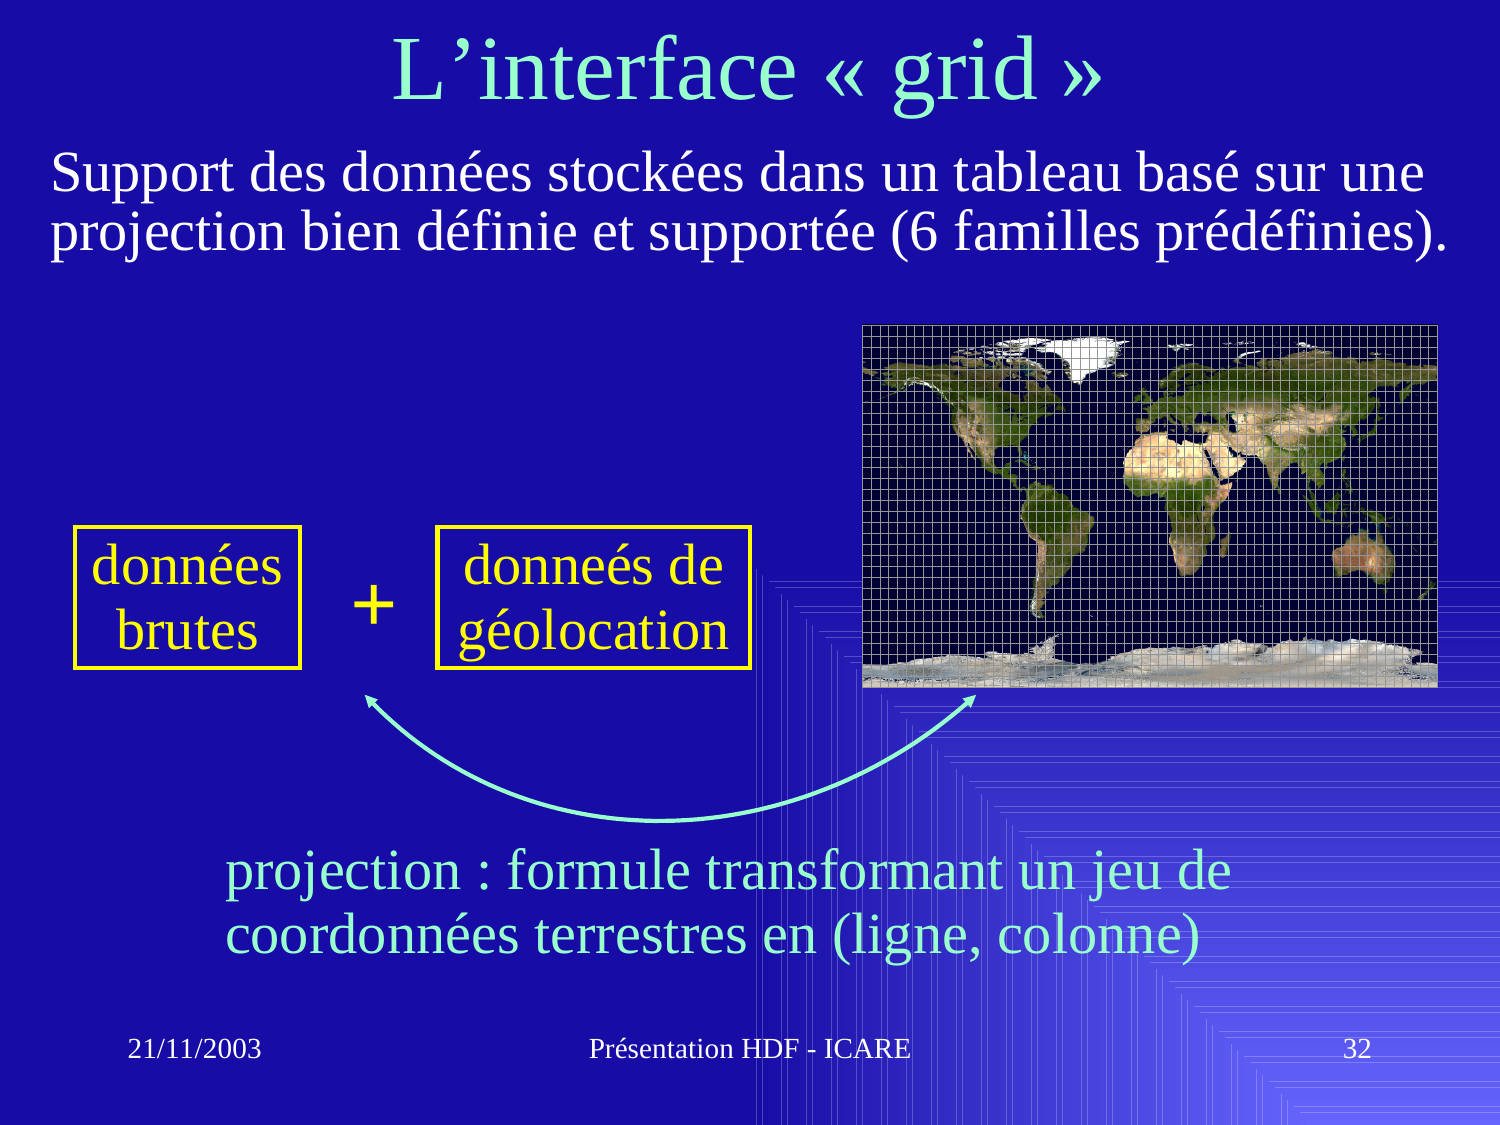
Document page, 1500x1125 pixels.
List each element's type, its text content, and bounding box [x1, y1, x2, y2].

picture [968, 578, 975, 588]
picture [1081, 589, 1089, 599]
picture [1229, 622, 1237, 632]
picture [1107, 523, 1115, 533]
picture [1142, 622, 1150, 632]
picture [915, 370, 923, 380]
picture [1185, 523, 1193, 533]
picture [863, 611, 871, 621]
picture [933, 425, 941, 434]
picture [1046, 666, 1054, 676]
picture [959, 326, 967, 336]
picture [1090, 381, 1097, 391]
picture [1203, 567, 1211, 577]
picture [1046, 381, 1054, 391]
picture [1168, 545, 1176, 555]
picture [1395, 666, 1402, 676]
picture [942, 622, 949, 632]
picture [950, 479, 958, 489]
picture [1090, 458, 1097, 467]
picture [1194, 403, 1202, 413]
picture [1194, 425, 1202, 434]
picture [1247, 381, 1254, 391]
picture [976, 447, 984, 457]
picture [942, 655, 949, 665]
picture [1072, 534, 1080, 544]
picture [1351, 414, 1359, 424]
picture [1429, 622, 1437, 632]
picture [863, 655, 871, 665]
picture [1072, 468, 1080, 478]
picture [959, 447, 967, 457]
picture [1255, 414, 1263, 424]
picture [1299, 644, 1306, 654]
picture [1185, 644, 1193, 654]
picture [1429, 326, 1437, 336]
picture [1247, 370, 1254, 380]
picture [976, 337, 984, 347]
picture [1307, 600, 1315, 610]
picture [1151, 348, 1158, 358]
picture [889, 633, 897, 643]
picture [1220, 435, 1228, 446]
picture [1229, 644, 1237, 654]
picture [933, 556, 941, 566]
picture [1212, 392, 1219, 402]
picture [881, 468, 888, 478]
picture [1360, 403, 1367, 413]
picture [1029, 578, 1036, 588]
picture [1307, 501, 1315, 511]
picture [1116, 677, 1124, 687]
picture [968, 479, 975, 489]
picture [1029, 567, 1036, 577]
picture [1011, 523, 1019, 533]
picture [1063, 666, 1071, 676]
picture [1185, 392, 1193, 402]
picture [1368, 403, 1376, 413]
picture [1281, 425, 1289, 434]
picture [1185, 534, 1193, 544]
picture [1238, 655, 1246, 665]
picture [1185, 501, 1193, 511]
picture [1238, 490, 1246, 500]
picture [933, 534, 941, 544]
picture [1020, 359, 1028, 369]
picture [924, 622, 932, 632]
picture [1142, 425, 1150, 434]
picture [1177, 435, 1184, 446]
picture [1220, 414, 1228, 424]
picture [1055, 435, 1062, 446]
picture [1185, 666, 1193, 676]
picture [1307, 677, 1315, 687]
picture [924, 512, 932, 522]
picture [1029, 370, 1036, 380]
picture [872, 633, 880, 643]
picture [1125, 589, 1132, 599]
picture [1098, 567, 1106, 577]
picture [1159, 403, 1167, 413]
picture [1090, 600, 1097, 610]
picture [1107, 392, 1115, 402]
picture [1220, 403, 1228, 413]
picture [863, 468, 871, 478]
picture [950, 348, 958, 358]
picture [1264, 523, 1272, 533]
picture [1072, 359, 1080, 369]
picture [1098, 677, 1106, 687]
picture [1325, 458, 1333, 467]
picture [1003, 578, 1010, 588]
picture [1151, 479, 1158, 489]
picture [1107, 326, 1115, 336]
picture [1421, 403, 1428, 413]
picture [1403, 600, 1411, 610]
picture [1403, 468, 1411, 478]
picture [1255, 370, 1263, 380]
picture [872, 414, 880, 424]
picture [1142, 501, 1150, 511]
picture [1003, 512, 1010, 522]
picture [1133, 337, 1141, 347]
picture [1386, 534, 1394, 544]
picture [1325, 578, 1333, 588]
picture [1177, 512, 1184, 522]
picture [985, 348, 993, 358]
picture [1003, 534, 1010, 544]
picture [1037, 666, 1045, 676]
picture [1281, 600, 1289, 610]
picture [924, 545, 932, 555]
picture [1168, 600, 1176, 610]
picture [1395, 479, 1402, 489]
picture [881, 359, 888, 369]
picture [950, 403, 958, 413]
picture [1142, 414, 1150, 424]
picture [1281, 578, 1289, 588]
picture [1037, 644, 1045, 654]
picture [1168, 326, 1176, 336]
picture [1281, 666, 1289, 676]
picture [1011, 447, 1019, 457]
picture [863, 348, 871, 358]
picture [1003, 348, 1010, 358]
picture [1020, 370, 1028, 380]
picture [1386, 326, 1394, 336]
picture [959, 666, 967, 676]
picture [1159, 359, 1167, 369]
picture [1203, 359, 1211, 369]
picture [1090, 337, 1097, 347]
picture [1046, 447, 1054, 457]
picture [924, 534, 932, 544]
picture [1264, 512, 1272, 522]
picture [1316, 622, 1324, 632]
picture [1316, 666, 1324, 676]
picture [1029, 490, 1036, 500]
picture [1142, 556, 1150, 566]
picture [1159, 545, 1167, 555]
picture [1194, 600, 1202, 610]
picture [1055, 337, 1062, 347]
picture [915, 435, 923, 446]
picture [915, 501, 923, 511]
picture [1334, 348, 1341, 358]
picture [1386, 655, 1394, 665]
picture [907, 677, 914, 687]
picture [1125, 545, 1132, 555]
picture [1151, 567, 1158, 577]
picture [1011, 414, 1019, 424]
picture [959, 458, 967, 467]
picture [1412, 677, 1420, 687]
picture [1063, 677, 1071, 687]
picture [1203, 644, 1211, 654]
picture [1395, 370, 1402, 380]
picture [1273, 348, 1280, 358]
picture [872, 589, 880, 599]
picture [1125, 611, 1132, 621]
picture [1421, 479, 1428, 489]
picture [1142, 468, 1150, 478]
picture [1020, 447, 1028, 457]
picture [1342, 425, 1350, 434]
picture [1159, 655, 1167, 665]
picture [1063, 447, 1071, 457]
picture [1299, 523, 1306, 533]
picture [976, 326, 984, 336]
picture [1386, 348, 1394, 358]
picture [1307, 403, 1315, 413]
picture [1220, 600, 1228, 610]
picture [1081, 611, 1089, 621]
picture [1037, 490, 1045, 500]
picture [1125, 479, 1132, 489]
picture [1159, 666, 1167, 676]
picture [1142, 348, 1150, 358]
picture [1325, 403, 1333, 413]
picture [1368, 644, 1376, 654]
picture [881, 523, 888, 533]
picture [1151, 468, 1158, 478]
picture [1220, 622, 1228, 632]
picture [1229, 556, 1237, 566]
picture [1037, 348, 1045, 358]
picture [1255, 403, 1263, 413]
picture [1098, 392, 1106, 402]
picture [881, 501, 888, 511]
picture [1185, 326, 1193, 336]
picture [1185, 458, 1193, 467]
picture [1386, 622, 1394, 632]
picture [1133, 545, 1141, 555]
picture [1029, 677, 1036, 687]
picture [898, 655, 906, 665]
picture [1264, 414, 1272, 424]
picture [1029, 655, 1036, 665]
picture [1081, 468, 1089, 478]
picture [1046, 545, 1054, 555]
picture [942, 370, 949, 380]
picture [1273, 556, 1280, 566]
picture [1377, 458, 1385, 467]
picture [1003, 523, 1010, 533]
picture [1403, 545, 1411, 555]
picture [881, 458, 888, 467]
picture [1029, 501, 1036, 511]
picture [1081, 556, 1089, 566]
picture [1159, 414, 1167, 424]
picture [1090, 348, 1097, 358]
picture [1247, 403, 1254, 413]
picture [1264, 425, 1272, 434]
picture [994, 370, 1002, 380]
picture [950, 523, 958, 533]
picture [1081, 622, 1089, 632]
picture [915, 479, 923, 489]
picture [985, 545, 993, 555]
picture [1037, 589, 1045, 599]
picture [1212, 414, 1219, 424]
picture [1238, 666, 1246, 676]
picture [1238, 501, 1246, 511]
picture [1177, 534, 1184, 544]
picture [1386, 512, 1394, 522]
picture [1290, 403, 1298, 413]
picture [1046, 655, 1054, 665]
picture [1220, 501, 1228, 511]
picture [924, 523, 932, 533]
picture [889, 534, 897, 544]
picture [1290, 359, 1298, 369]
picture [889, 435, 897, 446]
picture [1386, 644, 1394, 654]
picture [942, 435, 949, 446]
picture [950, 490, 958, 500]
picture [863, 534, 871, 544]
picture [1351, 479, 1359, 489]
picture [1421, 655, 1428, 665]
picture [1037, 578, 1045, 588]
picture [1194, 545, 1202, 555]
picture [950, 414, 958, 424]
picture [1020, 468, 1028, 478]
picture [1037, 414, 1045, 424]
picture [1255, 578, 1263, 588]
picture [1325, 600, 1333, 610]
picture [1264, 578, 1272, 588]
picture [1299, 600, 1306, 610]
picture [924, 359, 932, 369]
picture [1299, 589, 1306, 599]
picture [1142, 666, 1150, 676]
picture [1377, 534, 1385, 544]
picture [1351, 589, 1359, 599]
picture [1316, 611, 1324, 621]
picture [1020, 589, 1028, 599]
picture [1063, 392, 1071, 402]
picture [1125, 326, 1132, 336]
picture [968, 403, 975, 413]
picture [1133, 359, 1141, 369]
picture [985, 490, 993, 500]
picture [1395, 359, 1402, 369]
picture [1368, 556, 1376, 566]
picture [1377, 633, 1385, 643]
picture [1107, 655, 1115, 665]
picture [872, 458, 880, 467]
picture [1281, 589, 1289, 599]
picture [1290, 326, 1298, 336]
picture [1063, 589, 1071, 599]
picture [1185, 447, 1193, 457]
picture [1238, 403, 1246, 413]
picture [1055, 370, 1062, 380]
picture [1159, 447, 1167, 457]
picture [1212, 403, 1219, 413]
picture [1342, 381, 1350, 391]
picture [1395, 337, 1402, 347]
picture [1098, 447, 1106, 457]
picture [1290, 392, 1298, 402]
picture [872, 600, 880, 610]
picture [1203, 392, 1211, 402]
picture [1325, 479, 1333, 489]
picture [889, 644, 897, 654]
picture [1395, 655, 1402, 665]
picture [994, 425, 1002, 434]
picture [881, 655, 888, 665]
picture [898, 381, 906, 391]
picture [1247, 337, 1254, 347]
picture [1159, 611, 1167, 621]
picture [1273, 666, 1280, 676]
picture [1299, 370, 1306, 380]
picture [1011, 589, 1019, 599]
picture [1133, 414, 1141, 424]
picture [881, 348, 888, 358]
picture [924, 677, 932, 687]
picture [1429, 611, 1437, 621]
picture [1307, 556, 1315, 566]
picture [1063, 435, 1071, 446]
picture [1125, 359, 1132, 369]
picture [1351, 359, 1359, 369]
picture [1429, 501, 1437, 511]
picture [1212, 447, 1219, 457]
picture [1037, 425, 1045, 434]
picture [1212, 523, 1219, 533]
picture [1255, 359, 1263, 369]
picture [950, 512, 958, 522]
picture [1046, 425, 1054, 434]
picture [1281, 534, 1289, 544]
picture [889, 490, 897, 500]
picture [1247, 622, 1254, 632]
picture [1264, 545, 1272, 555]
picture [1072, 611, 1080, 621]
picture [1063, 556, 1071, 566]
picture [933, 567, 941, 577]
picture [1247, 666, 1254, 676]
picture [907, 578, 914, 588]
picture [1203, 403, 1211, 413]
picture [1185, 403, 1193, 413]
picture [1125, 337, 1132, 347]
picture [907, 403, 914, 413]
picture [1273, 644, 1280, 654]
picture [1098, 348, 1106, 358]
picture [863, 622, 871, 632]
picture [1029, 403, 1036, 413]
picture [907, 370, 914, 380]
picture [1055, 578, 1062, 588]
picture [1081, 567, 1089, 577]
picture [1220, 512, 1228, 522]
picture [1177, 458, 1184, 467]
picture [933, 337, 941, 347]
picture [1386, 435, 1394, 446]
picture [1255, 326, 1263, 336]
picture [1307, 414, 1315, 424]
picture [1377, 447, 1385, 457]
picture [1081, 633, 1089, 643]
picture [1116, 381, 1124, 391]
picture [1255, 567, 1263, 577]
picture [1107, 611, 1115, 621]
picture [1299, 611, 1306, 621]
picture [1360, 359, 1367, 369]
picture [1412, 359, 1420, 369]
picture [1307, 425, 1315, 434]
picture [1098, 370, 1106, 380]
picture [924, 381, 932, 391]
picture [1429, 633, 1437, 643]
picture [1151, 611, 1158, 621]
picture [1238, 468, 1246, 478]
picture [1316, 403, 1324, 413]
picture [1055, 556, 1062, 566]
picture [985, 600, 993, 610]
picture [1029, 414, 1036, 424]
picture [950, 326, 958, 336]
picture [985, 403, 993, 413]
picture [1029, 512, 1036, 522]
picture [881, 490, 888, 500]
picture [1403, 370, 1411, 380]
picture [994, 655, 1002, 665]
picture [1403, 512, 1411, 522]
picture [1029, 479, 1036, 489]
picture [1185, 435, 1193, 446]
picture [1072, 326, 1080, 336]
picture [1203, 414, 1211, 424]
picture [1429, 479, 1437, 489]
picture [1072, 523, 1080, 533]
picture [994, 666, 1002, 676]
picture [1229, 567, 1237, 577]
picture [1046, 468, 1054, 478]
picture [1072, 655, 1080, 665]
picture [1185, 359, 1193, 369]
picture [1159, 479, 1167, 489]
picture [1107, 534, 1115, 544]
picture [1037, 512, 1045, 522]
picture [1299, 425, 1306, 434]
picture [1220, 523, 1228, 533]
picture [1395, 578, 1402, 588]
picture [1238, 392, 1246, 402]
picture [1072, 337, 1080, 347]
picture [1177, 556, 1184, 566]
picture [1273, 414, 1280, 424]
picture [950, 435, 958, 446]
picture [1316, 468, 1324, 478]
picture [1403, 567, 1411, 577]
picture [898, 512, 906, 522]
picture [1116, 512, 1124, 522]
picture [1351, 556, 1359, 566]
picture [1368, 633, 1376, 643]
picture [1377, 512, 1385, 522]
picture [1072, 414, 1080, 424]
picture [1046, 567, 1054, 577]
picture [1368, 589, 1376, 599]
picture [1264, 534, 1272, 544]
picture [1351, 381, 1359, 391]
picture [1151, 666, 1158, 676]
picture [1421, 611, 1428, 621]
picture [1020, 458, 1028, 467]
picture [1238, 622, 1246, 632]
text_box données brutes [75, 526, 301, 668]
picture [907, 611, 914, 621]
picture [1055, 677, 1062, 687]
picture [889, 523, 897, 533]
picture [968, 414, 975, 424]
picture [1342, 414, 1350, 424]
picture [1273, 381, 1280, 391]
picture [1081, 392, 1089, 402]
picture [1133, 425, 1141, 434]
picture [1316, 633, 1324, 643]
picture [1151, 545, 1158, 555]
picture [1351, 567, 1359, 577]
picture [1316, 644, 1324, 654]
picture [1273, 468, 1280, 478]
picture [1159, 501, 1167, 511]
picture [976, 403, 984, 413]
picture [1264, 567, 1272, 577]
picture [994, 512, 1002, 522]
picture [1273, 534, 1280, 544]
picture [968, 534, 975, 544]
picture [1299, 337, 1306, 347]
picture [1212, 490, 1219, 500]
picture [1055, 545, 1062, 555]
picture [968, 633, 975, 643]
picture [1212, 479, 1219, 489]
picture [1011, 512, 1019, 522]
picture [1151, 501, 1158, 511]
picture [1316, 458, 1324, 467]
picture [950, 545, 958, 555]
picture [968, 501, 975, 511]
picture [1316, 414, 1324, 424]
picture [942, 534, 949, 544]
picture [1194, 435, 1202, 446]
picture [1194, 512, 1202, 522]
picture [1203, 348, 1211, 358]
picture [1072, 567, 1080, 577]
picture [1055, 622, 1062, 632]
picture [1142, 633, 1150, 643]
picture [1142, 523, 1150, 533]
picture [1133, 468, 1141, 478]
picture [924, 633, 932, 643]
picture [1368, 534, 1376, 544]
text_box donneés de géolocation [437, 526, 751, 668]
picture [1203, 479, 1211, 489]
picture [933, 435, 941, 446]
picture [1255, 447, 1263, 457]
picture [1273, 359, 1280, 369]
picture [907, 425, 914, 434]
picture [1325, 425, 1333, 434]
picture [1081, 447, 1089, 457]
picture [933, 633, 941, 643]
picture [898, 392, 906, 402]
picture [1229, 501, 1237, 511]
picture [942, 414, 949, 424]
picture [1090, 545, 1097, 555]
picture [1072, 425, 1080, 434]
picture [1159, 600, 1167, 610]
picture [1168, 534, 1176, 544]
picture [1247, 326, 1254, 336]
picture [872, 403, 880, 413]
picture [1116, 611, 1124, 621]
picture [1403, 633, 1411, 643]
picture [1081, 348, 1089, 358]
picture [898, 370, 906, 380]
picture [1168, 359, 1176, 369]
picture [1159, 458, 1167, 467]
picture [985, 370, 993, 380]
picture [1334, 589, 1341, 599]
picture [1151, 425, 1158, 434]
picture [889, 425, 897, 434]
picture [889, 677, 897, 687]
picture [1037, 622, 1045, 632]
picture [1273, 545, 1280, 555]
picture [1247, 534, 1254, 544]
picture [1185, 490, 1193, 500]
picture [1159, 556, 1167, 566]
picture [915, 447, 923, 457]
picture [959, 359, 967, 369]
picture [1046, 392, 1054, 402]
picture [1360, 655, 1367, 665]
picture [942, 512, 949, 522]
picture [976, 666, 984, 676]
picture [950, 447, 958, 457]
picture [1029, 348, 1036, 358]
picture [1037, 370, 1045, 380]
picture [889, 589, 897, 599]
picture [1029, 359, 1036, 369]
picture [1360, 589, 1367, 599]
picture [907, 567, 914, 577]
picture [1185, 479, 1193, 489]
picture [889, 414, 897, 424]
picture [1412, 600, 1420, 610]
picture [1386, 490, 1394, 500]
picture [1281, 556, 1289, 566]
picture [1029, 447, 1036, 457]
picture [985, 479, 993, 489]
picture [872, 359, 880, 369]
picture [1247, 468, 1254, 478]
picture [1185, 381, 1193, 391]
picture [959, 435, 967, 446]
picture [1220, 589, 1228, 599]
picture [907, 359, 914, 369]
picture [1281, 337, 1289, 347]
picture [1003, 359, 1010, 369]
picture [1055, 348, 1062, 358]
picture [881, 677, 888, 687]
picture [1238, 479, 1246, 489]
picture [1185, 556, 1193, 566]
picture [1159, 337, 1167, 347]
picture [1264, 589, 1272, 599]
picture [907, 589, 914, 599]
picture [1325, 337, 1333, 347]
picture [907, 337, 914, 347]
picture [1020, 435, 1028, 446]
picture [968, 666, 975, 676]
picture [889, 337, 897, 347]
picture [959, 644, 967, 654]
picture [863, 578, 871, 588]
picture [1177, 523, 1184, 533]
picture [1334, 666, 1341, 676]
picture [1325, 512, 1333, 522]
picture [1116, 414, 1124, 424]
picture [1072, 490, 1080, 500]
picture [1247, 633, 1254, 643]
picture [1194, 490, 1202, 500]
picture [1429, 337, 1437, 347]
picture [1125, 633, 1132, 643]
picture [968, 523, 975, 533]
picture [1125, 567, 1132, 577]
picture [1334, 370, 1341, 380]
picture [976, 425, 984, 434]
picture [1386, 556, 1394, 566]
picture [863, 326, 871, 336]
picture [881, 622, 888, 632]
picture [1046, 534, 1054, 544]
picture [1299, 633, 1306, 643]
picture [950, 381, 958, 391]
picture [1395, 435, 1402, 446]
picture [1377, 348, 1385, 358]
picture [1238, 611, 1246, 621]
picture [1290, 567, 1298, 577]
picture [942, 666, 949, 676]
picture [1011, 490, 1019, 500]
picture [994, 578, 1002, 588]
picture [1020, 392, 1028, 402]
picture [1238, 534, 1246, 544]
picture [1081, 381, 1089, 391]
picture [985, 622, 993, 632]
picture [942, 479, 949, 489]
picture [959, 677, 967, 687]
picture [1194, 666, 1202, 676]
picture [907, 468, 914, 478]
picture [1116, 556, 1124, 566]
picture [1386, 501, 1394, 511]
picture [1316, 589, 1324, 599]
picture [1194, 348, 1202, 358]
picture [1281, 359, 1289, 369]
picture [1273, 392, 1280, 402]
picture [1046, 556, 1054, 566]
picture [1212, 425, 1219, 434]
picture [1229, 600, 1237, 610]
picture [1403, 523, 1411, 533]
picture [1255, 337, 1263, 347]
picture [1412, 666, 1420, 676]
picture [1368, 567, 1376, 577]
picture [1377, 468, 1385, 478]
picture [1290, 512, 1298, 522]
picture [1342, 337, 1350, 347]
picture [1334, 468, 1341, 478]
picture [1229, 578, 1237, 588]
picture [1037, 479, 1045, 489]
picture [950, 677, 958, 687]
picture [898, 403, 906, 413]
picture [1203, 490, 1211, 500]
picture [1194, 381, 1202, 391]
picture [1229, 458, 1237, 467]
picture [1011, 666, 1019, 676]
picture [1177, 348, 1184, 358]
picture [1342, 567, 1350, 577]
picture [1281, 479, 1289, 489]
picture [1229, 589, 1237, 599]
picture [907, 523, 914, 533]
picture [1046, 644, 1054, 654]
picture [994, 644, 1002, 654]
picture [968, 359, 975, 369]
picture [968, 644, 975, 654]
picture [1212, 370, 1219, 380]
picture [1360, 633, 1367, 643]
picture [1020, 644, 1028, 654]
picture [1125, 425, 1132, 434]
picture [1020, 326, 1028, 336]
picture [1351, 458, 1359, 467]
picture [959, 490, 967, 500]
picture [1264, 556, 1272, 566]
picture [1116, 655, 1124, 665]
picture [1020, 622, 1028, 632]
picture [1316, 677, 1324, 687]
picture [1203, 435, 1211, 446]
picture [1377, 392, 1385, 402]
picture [889, 556, 897, 566]
picture [1203, 600, 1211, 610]
picture [1395, 556, 1402, 566]
picture [942, 381, 949, 391]
picture [1133, 490, 1141, 500]
picture [1020, 600, 1028, 610]
picture [1412, 348, 1420, 358]
picture [976, 600, 984, 610]
picture [1377, 611, 1385, 621]
picture [994, 359, 1002, 369]
picture [950, 370, 958, 380]
picture [933, 545, 941, 555]
picture [1386, 611, 1394, 621]
picture [1029, 534, 1036, 544]
picture [1395, 425, 1402, 434]
picture [976, 633, 984, 643]
picture [933, 468, 941, 478]
picture [959, 392, 967, 402]
picture [1386, 359, 1394, 369]
picture [1194, 392, 1202, 402]
picture [1220, 425, 1228, 434]
picture [1403, 501, 1411, 511]
picture [1377, 337, 1385, 347]
picture [1177, 644, 1184, 654]
picture [1247, 523, 1254, 533]
picture [1168, 458, 1176, 467]
picture [1273, 479, 1280, 489]
picture [924, 414, 932, 424]
picture [968, 655, 975, 665]
picture [1107, 589, 1115, 599]
picture [1264, 359, 1272, 369]
picture [1177, 622, 1184, 632]
picture [1020, 381, 1028, 391]
picture [1159, 567, 1167, 577]
picture [889, 468, 897, 478]
picture [1299, 666, 1306, 676]
picture [968, 447, 975, 457]
picture [1090, 611, 1097, 621]
picture [1281, 468, 1289, 478]
picture [1351, 534, 1359, 544]
picture [1003, 600, 1010, 610]
picture [1142, 326, 1150, 336]
picture [898, 523, 906, 533]
picture [1063, 523, 1071, 533]
text_box projection : formule transformant un jeu de coordonnées terrestres en (ligne, colonne) [225, 837, 1276, 967]
picture [1299, 490, 1306, 500]
picture [1090, 578, 1097, 588]
picture [1412, 622, 1420, 632]
picture [1273, 600, 1280, 610]
picture [1325, 677, 1333, 687]
picture [1247, 567, 1254, 577]
picture [1081, 458, 1089, 467]
picture [863, 633, 871, 643]
picture [1264, 666, 1272, 676]
picture [1063, 370, 1071, 380]
picture [950, 458, 958, 467]
picture [889, 381, 897, 391]
picture [1194, 414, 1202, 424]
picture [1395, 633, 1402, 643]
picture [1011, 370, 1019, 380]
picture [1098, 545, 1106, 555]
picture [924, 425, 932, 434]
picture [1107, 490, 1115, 500]
picture [863, 414, 871, 424]
picture [1368, 381, 1376, 391]
picture [1429, 677, 1437, 687]
picture [1403, 490, 1411, 500]
picture [1072, 501, 1080, 511]
picture [1177, 501, 1184, 511]
picture [1307, 447, 1315, 457]
picture [959, 370, 967, 380]
picture [968, 545, 975, 555]
picture [1220, 666, 1228, 676]
picture [1072, 600, 1080, 610]
picture [1107, 359, 1115, 369]
picture [1220, 337, 1228, 347]
picture [907, 534, 914, 544]
picture [1055, 414, 1062, 424]
picture [1055, 600, 1062, 610]
picture [1011, 337, 1019, 347]
picture [985, 655, 993, 665]
picture [985, 644, 993, 654]
picture [1090, 589, 1097, 599]
picture [1273, 435, 1280, 446]
picture [1090, 479, 1097, 489]
picture [1247, 545, 1254, 555]
picture [1029, 600, 1036, 610]
picture [924, 447, 932, 457]
picture [1055, 326, 1062, 336]
picture [1377, 677, 1385, 687]
picture [1229, 666, 1237, 676]
picture [1307, 458, 1315, 467]
picture [1429, 370, 1437, 380]
picture [1029, 468, 1036, 478]
picture [1046, 359, 1054, 369]
picture [1168, 567, 1176, 577]
picture [959, 512, 967, 522]
picture [863, 666, 871, 676]
picture [1090, 425, 1097, 434]
picture [1072, 578, 1080, 588]
picture [1421, 392, 1428, 402]
picture [915, 534, 923, 544]
picture [1403, 655, 1411, 665]
picture [1342, 655, 1350, 665]
picture [1386, 458, 1394, 467]
picture [1220, 381, 1228, 391]
picture [1395, 677, 1402, 687]
picture [889, 611, 897, 621]
picture [976, 545, 984, 555]
picture [1203, 534, 1211, 544]
picture [1273, 458, 1280, 467]
picture [1098, 326, 1106, 336]
picture [1412, 479, 1420, 489]
picture [1159, 512, 1167, 522]
picture [1020, 545, 1028, 555]
picture [1168, 622, 1176, 632]
picture [1299, 501, 1306, 511]
picture [1168, 644, 1176, 654]
picture [1081, 414, 1089, 424]
picture [1264, 403, 1272, 413]
picture [1037, 403, 1045, 413]
picture [1212, 611, 1219, 621]
picture [1334, 633, 1341, 643]
picture [1377, 589, 1385, 599]
picture [863, 545, 871, 555]
picture [1229, 337, 1237, 347]
picture [1072, 589, 1080, 599]
picture [1377, 600, 1385, 610]
picture [1342, 501, 1350, 511]
picture [1098, 523, 1106, 533]
picture [1063, 414, 1071, 424]
picture [959, 403, 967, 413]
picture [1055, 392, 1062, 402]
picture [1351, 611, 1359, 621]
picture [994, 622, 1002, 632]
picture [915, 425, 923, 434]
picture [1316, 392, 1324, 402]
picture [1037, 567, 1045, 577]
picture [1003, 633, 1010, 643]
picture [1238, 545, 1246, 555]
picture [1403, 403, 1411, 413]
picture [1125, 381, 1132, 391]
picture [1412, 545, 1420, 555]
picture [915, 600, 923, 610]
picture [1081, 677, 1089, 687]
picture [1299, 534, 1306, 544]
picture [1342, 370, 1350, 380]
picture [1003, 392, 1010, 402]
picture [1290, 370, 1298, 380]
picture [1238, 677, 1246, 687]
picture [1125, 501, 1132, 511]
picture [976, 622, 984, 632]
picture [1116, 644, 1124, 654]
picture [872, 392, 880, 402]
picture [1212, 622, 1219, 632]
picture [1368, 578, 1376, 588]
picture [1264, 381, 1272, 391]
picture [1238, 512, 1246, 522]
picture [985, 425, 993, 434]
picture [1168, 337, 1176, 347]
picture [1072, 666, 1080, 676]
picture [1098, 512, 1106, 522]
picture [1290, 677, 1298, 687]
picture [898, 589, 906, 599]
picture [950, 501, 958, 511]
picture [968, 600, 975, 610]
picture [1264, 392, 1272, 402]
picture [1281, 490, 1289, 500]
picture [942, 490, 949, 500]
picture [907, 600, 914, 610]
picture [959, 501, 967, 511]
picture [1247, 425, 1254, 434]
picture [1229, 348, 1237, 358]
picture [1421, 468, 1428, 478]
picture [1020, 403, 1028, 413]
picture [1421, 458, 1428, 467]
picture [1377, 381, 1385, 391]
picture [1081, 370, 1089, 380]
picture [1194, 458, 1202, 467]
picture [1011, 392, 1019, 402]
picture [1046, 414, 1054, 424]
picture [1177, 392, 1184, 402]
picture [1037, 435, 1045, 446]
picture [1403, 359, 1411, 369]
picture [976, 567, 984, 577]
picture [1020, 556, 1028, 566]
picture [1220, 534, 1228, 544]
picture [1029, 644, 1036, 654]
picture [1133, 381, 1141, 391]
picture [1168, 578, 1176, 588]
picture [1299, 447, 1306, 457]
picture [1299, 326, 1306, 336]
picture [872, 447, 880, 457]
picture [1003, 611, 1010, 621]
picture [1238, 381, 1246, 391]
picture [898, 611, 906, 621]
picture [1029, 622, 1036, 632]
picture [1429, 435, 1437, 446]
picture [1185, 337, 1193, 347]
picture [1029, 425, 1036, 434]
picture [1072, 370, 1080, 380]
picture [881, 403, 888, 413]
picture [1325, 490, 1333, 500]
picture [1395, 326, 1402, 336]
picture [881, 534, 888, 544]
picture [1334, 458, 1341, 467]
picture [1177, 403, 1184, 413]
picture [1377, 578, 1385, 588]
picture [1316, 512, 1324, 522]
picture [1429, 392, 1437, 402]
picture [1386, 479, 1394, 489]
picture [881, 600, 888, 610]
picture [1255, 556, 1263, 566]
picture [985, 414, 993, 424]
picture [1168, 666, 1176, 676]
picture [1368, 523, 1376, 533]
picture [1107, 501, 1115, 511]
picture [1360, 392, 1367, 402]
picture [1194, 447, 1202, 457]
picture [994, 468, 1002, 478]
picture [1429, 600, 1437, 610]
picture [1142, 435, 1150, 446]
picture [985, 501, 993, 511]
picture [1395, 501, 1402, 511]
picture [1273, 425, 1280, 434]
picture [889, 403, 897, 413]
picture [1011, 633, 1019, 643]
picture [959, 479, 967, 489]
picture [1116, 633, 1124, 643]
picture [968, 435, 975, 446]
picture [889, 479, 897, 489]
picture [985, 556, 993, 566]
picture [1090, 447, 1097, 457]
picture [1125, 512, 1132, 522]
picture [985, 392, 993, 402]
picture [1133, 348, 1141, 358]
picture [1029, 458, 1036, 467]
picture [1360, 425, 1367, 434]
picture [976, 414, 984, 424]
picture [1229, 435, 1237, 446]
picture [1342, 633, 1350, 643]
picture [863, 337, 871, 347]
picture [863, 677, 871, 687]
picture [1377, 490, 1385, 500]
picture [881, 337, 888, 347]
picture [1360, 545, 1367, 555]
picture [942, 425, 949, 434]
picture [1133, 567, 1141, 577]
picture [1011, 611, 1019, 621]
picture [1342, 578, 1350, 588]
picture [1360, 381, 1367, 391]
picture [1247, 435, 1254, 446]
picture [915, 403, 923, 413]
picture [1194, 633, 1202, 643]
picture [1403, 425, 1411, 434]
picture [1011, 435, 1019, 446]
picture [1395, 403, 1402, 413]
picture [1264, 447, 1272, 457]
picture [1151, 556, 1158, 566]
picture [985, 578, 993, 588]
picture [1412, 578, 1420, 588]
picture [1247, 392, 1254, 402]
picture [1046, 677, 1054, 687]
picture [889, 545, 897, 555]
picture [1412, 392, 1420, 402]
picture [1107, 337, 1115, 347]
picture [1255, 501, 1263, 511]
picture [1203, 425, 1211, 434]
picture [950, 600, 958, 610]
picture [1142, 381, 1150, 391]
picture [1386, 677, 1394, 687]
picture [1107, 545, 1115, 555]
picture [881, 611, 888, 621]
picture [1273, 611, 1280, 621]
picture [942, 337, 949, 347]
picture [1063, 479, 1071, 489]
picture [994, 677, 1002, 687]
picture [1247, 479, 1254, 489]
picture [1090, 490, 1097, 500]
picture [1029, 523, 1036, 533]
picture [1159, 468, 1167, 478]
picture [924, 468, 932, 478]
picture [1342, 611, 1350, 621]
picture [1247, 501, 1254, 511]
picture [1229, 414, 1237, 424]
picture [1412, 458, 1420, 467]
picture [1290, 447, 1298, 457]
picture [1334, 490, 1341, 500]
picture [1238, 337, 1246, 347]
picture [1055, 655, 1062, 665]
picture [1151, 326, 1158, 336]
picture [1264, 479, 1272, 489]
picture [994, 600, 1002, 610]
picture [1403, 556, 1411, 566]
picture [1011, 578, 1019, 588]
picture [863, 556, 871, 566]
picture [1116, 392, 1124, 402]
picture [1133, 666, 1141, 676]
picture [1151, 600, 1158, 610]
picture [1316, 545, 1324, 555]
picture [950, 359, 958, 369]
picture [1011, 348, 1019, 358]
picture [1247, 589, 1254, 599]
picture [942, 359, 949, 369]
picture [1342, 677, 1350, 687]
picture [1020, 567, 1028, 577]
picture [872, 479, 880, 489]
picture [915, 578, 923, 588]
picture [881, 381, 888, 391]
picture [872, 556, 880, 566]
picture [1125, 435, 1132, 446]
picture [1395, 458, 1402, 467]
picture [1334, 326, 1341, 336]
picture [1046, 435, 1054, 446]
picture [1325, 447, 1333, 457]
picture [994, 348, 1002, 358]
picture [1342, 644, 1350, 654]
picture [1090, 326, 1097, 336]
picture [1063, 512, 1071, 522]
picture [1203, 337, 1211, 347]
picture [872, 644, 880, 654]
picture [1238, 326, 1246, 336]
picture [1421, 633, 1428, 643]
picture [1255, 523, 1263, 533]
picture [959, 611, 967, 621]
picture [1299, 567, 1306, 577]
picture [1281, 458, 1289, 467]
picture [1386, 633, 1394, 643]
picture [1185, 348, 1193, 358]
picture [985, 381, 993, 391]
picture [1429, 414, 1437, 424]
picture [1281, 622, 1289, 632]
picture [889, 370, 897, 380]
picture [1412, 435, 1420, 446]
picture [1281, 545, 1289, 555]
picture [1360, 567, 1367, 577]
picture [898, 348, 906, 358]
picture [1168, 501, 1176, 511]
picture [1325, 589, 1333, 599]
picture [1220, 567, 1228, 577]
picture [968, 425, 975, 434]
picture [942, 403, 949, 413]
picture [1325, 414, 1333, 424]
picture [1003, 622, 1010, 632]
picture [1325, 567, 1333, 577]
picture [1168, 414, 1176, 424]
picture [1342, 534, 1350, 544]
picture [1429, 589, 1437, 599]
picture [1429, 523, 1437, 533]
picture [1403, 611, 1411, 621]
picture [1307, 392, 1315, 402]
picture [1377, 370, 1385, 380]
picture [1299, 655, 1306, 665]
picture [1307, 633, 1315, 643]
picture [1395, 611, 1402, 621]
picture [1063, 468, 1071, 478]
picture [1133, 479, 1141, 489]
picture [1177, 567, 1184, 577]
picture [898, 644, 906, 654]
picture [863, 381, 871, 391]
picture [1194, 326, 1202, 336]
text_box Support des données stockées dans un tableau basé sur une projection bien définie et supportée (6 familles prédéfinies). [50, 149, 1463, 901]
picture [1316, 348, 1324, 358]
picture [1081, 534, 1089, 544]
picture [1037, 337, 1045, 347]
picture [872, 655, 880, 665]
picture [1168, 633, 1176, 643]
picture [1377, 479, 1385, 489]
picture [976, 435, 984, 446]
picture [1351, 348, 1359, 358]
picture [1281, 611, 1289, 621]
picture [1090, 370, 1097, 380]
picture [1255, 512, 1263, 522]
picture [1203, 622, 1211, 632]
picture [1220, 479, 1228, 489]
picture [1273, 447, 1280, 457]
picture [1046, 622, 1054, 632]
picture [915, 622, 923, 632]
picture [1116, 545, 1124, 555]
picture [1220, 458, 1228, 467]
picture [1368, 468, 1376, 478]
picture [898, 326, 906, 336]
picture [1334, 578, 1341, 588]
picture [985, 326, 993, 336]
picture [1290, 381, 1298, 391]
picture [1125, 523, 1132, 533]
picture [1334, 392, 1341, 402]
picture [1125, 534, 1132, 544]
picture [1238, 458, 1246, 467]
picture [1212, 458, 1219, 467]
picture [1098, 359, 1106, 369]
picture [933, 458, 941, 467]
picture [1421, 556, 1428, 566]
picture [1107, 622, 1115, 632]
picture [1281, 512, 1289, 522]
picture [1368, 490, 1376, 500]
picture [915, 655, 923, 665]
picture [907, 435, 914, 446]
picture [889, 655, 897, 665]
picture [1168, 468, 1176, 478]
picture [1220, 447, 1228, 457]
picture [985, 666, 993, 676]
picture [1368, 370, 1376, 380]
picture [898, 677, 906, 687]
picture [1133, 622, 1141, 632]
picture [1098, 501, 1106, 511]
picture [1142, 447, 1150, 457]
picture [1098, 556, 1106, 566]
picture [1177, 578, 1184, 588]
picture [1334, 435, 1341, 446]
picture [1003, 326, 1010, 336]
picture [1229, 490, 1237, 500]
picture [1055, 359, 1062, 369]
picture [907, 545, 914, 555]
picture [1212, 534, 1219, 544]
picture [1273, 578, 1280, 588]
picture [1342, 600, 1350, 610]
picture [1090, 359, 1097, 369]
picture [1177, 545, 1184, 555]
picture [1142, 479, 1150, 489]
picture [1238, 523, 1246, 533]
picture [1142, 512, 1150, 522]
picture [1342, 666, 1350, 676]
picture [1142, 534, 1150, 544]
picture [1098, 622, 1106, 632]
picture [889, 359, 897, 369]
picture [1421, 622, 1428, 632]
picture [1421, 578, 1428, 588]
picture [1421, 425, 1428, 434]
picture [976, 458, 984, 467]
picture [1168, 403, 1176, 413]
picture [1203, 545, 1211, 555]
picture [994, 326, 1002, 336]
picture [1177, 381, 1184, 391]
picture [1072, 512, 1080, 522]
picture [1395, 348, 1402, 358]
picture [942, 523, 949, 533]
picture [1020, 479, 1028, 489]
picture [1090, 567, 1097, 577]
picture [1325, 655, 1333, 665]
picture [863, 512, 871, 522]
picture [1290, 655, 1298, 665]
picture [1133, 677, 1141, 687]
picture [1107, 414, 1115, 424]
picture [1081, 326, 1089, 336]
picture [1273, 677, 1280, 687]
picture [1334, 655, 1341, 665]
picture [1316, 523, 1324, 533]
picture [881, 567, 888, 577]
picture [1125, 447, 1132, 457]
picture [907, 479, 914, 489]
picture [1220, 490, 1228, 500]
picture [1116, 534, 1124, 544]
picture [1325, 501, 1333, 511]
picture [1177, 600, 1184, 610]
picture [1003, 545, 1010, 555]
picture [1316, 447, 1324, 457]
picture [924, 567, 932, 577]
picture [1403, 458, 1411, 467]
picture [1011, 458, 1019, 467]
picture [1342, 326, 1350, 336]
picture [1159, 381, 1167, 391]
picture [1081, 501, 1089, 511]
picture [968, 556, 975, 566]
picture [1273, 403, 1280, 413]
picture [1185, 512, 1193, 522]
picture [1377, 622, 1385, 632]
picture [915, 381, 923, 391]
picture [1334, 414, 1341, 424]
picture [1238, 425, 1246, 434]
picture [915, 458, 923, 467]
picture [898, 458, 906, 467]
picture [1185, 425, 1193, 434]
picture [1403, 644, 1411, 654]
picture [1098, 381, 1106, 391]
picture [1063, 611, 1071, 621]
picture [1360, 447, 1367, 457]
picture [1281, 644, 1289, 654]
picture [1255, 633, 1263, 643]
picture [1133, 556, 1141, 566]
picture [1342, 545, 1350, 555]
picture [915, 348, 923, 358]
picture [1116, 468, 1124, 478]
picture [1360, 556, 1367, 566]
picture [1290, 545, 1298, 555]
picture [1203, 468, 1211, 478]
picture [863, 359, 871, 369]
picture [898, 666, 906, 676]
picture [1421, 677, 1428, 687]
picture [976, 534, 984, 544]
picture [1203, 666, 1211, 676]
picture [985, 447, 993, 457]
picture [1098, 414, 1106, 424]
picture [1011, 403, 1019, 413]
picture [1168, 392, 1176, 402]
picture [1020, 611, 1028, 621]
picture [1194, 479, 1202, 489]
picture [1395, 589, 1402, 599]
picture [1334, 337, 1341, 347]
picture [1255, 468, 1263, 478]
picture [898, 578, 906, 588]
picture [1203, 370, 1211, 380]
picture [1185, 414, 1193, 424]
picture [1107, 403, 1115, 413]
picture [1360, 490, 1367, 500]
picture [1334, 523, 1341, 533]
picture [1281, 633, 1289, 643]
picture [1360, 337, 1367, 347]
picture [863, 644, 871, 654]
picture [1116, 523, 1124, 533]
picture [1247, 600, 1254, 610]
picture [1003, 501, 1010, 511]
picture [1125, 622, 1132, 632]
picture [1334, 677, 1341, 687]
picture [1055, 403, 1062, 413]
picture [1395, 468, 1402, 478]
picture [1281, 447, 1289, 457]
picture [1429, 666, 1437, 676]
picture [994, 447, 1002, 457]
picture [1360, 666, 1367, 676]
picture [1037, 326, 1045, 336]
picture [1063, 545, 1071, 555]
picture [1229, 655, 1237, 665]
picture [1299, 458, 1306, 467]
picture [933, 370, 941, 380]
picture [1090, 435, 1097, 446]
picture [1142, 359, 1150, 369]
picture [1247, 611, 1254, 621]
picture [1003, 468, 1010, 478]
picture [1177, 490, 1184, 500]
picture [1203, 381, 1211, 391]
picture [1273, 512, 1280, 522]
picture [1360, 501, 1367, 511]
picture [881, 512, 888, 522]
picture [1090, 523, 1097, 533]
picture [1029, 326, 1036, 336]
picture [1299, 622, 1306, 632]
picture [968, 326, 975, 336]
picture [1098, 337, 1106, 347]
picture [959, 655, 967, 665]
picture [1334, 479, 1341, 489]
picture [1316, 370, 1324, 380]
picture [1063, 622, 1071, 632]
picture [1090, 512, 1097, 522]
picture [1238, 435, 1246, 446]
picture [1159, 348, 1167, 358]
picture [1342, 392, 1350, 402]
picture [1403, 414, 1411, 424]
picture [1429, 512, 1437, 522]
picture [1429, 545, 1437, 555]
picture [1098, 435, 1106, 446]
picture [915, 567, 923, 577]
picture [942, 326, 949, 336]
picture [1037, 677, 1045, 687]
picture [968, 370, 975, 380]
picture [985, 611, 993, 621]
picture [1290, 523, 1298, 533]
picture [959, 534, 967, 544]
picture [1307, 370, 1315, 380]
picture [933, 381, 941, 391]
picture [1360, 468, 1367, 478]
picture [1220, 370, 1228, 380]
picture [1421, 666, 1428, 676]
picture [1177, 655, 1184, 665]
picture [1368, 611, 1376, 621]
picture [1203, 677, 1211, 687]
picture [1098, 633, 1106, 643]
picture [1307, 479, 1315, 489]
picture [1185, 622, 1193, 632]
picture [1029, 666, 1036, 676]
picture [1334, 644, 1341, 654]
picture [1334, 425, 1341, 434]
picture [1203, 523, 1211, 533]
picture [889, 348, 897, 358]
picture [1090, 403, 1097, 413]
picture [1194, 644, 1202, 654]
picture [1159, 578, 1167, 588]
picture [1342, 458, 1350, 467]
picture [1055, 447, 1062, 457]
picture [1011, 644, 1019, 654]
picture [1037, 458, 1045, 467]
picture [1055, 381, 1062, 391]
picture [959, 567, 967, 577]
picture [1412, 403, 1420, 413]
picture [1142, 567, 1150, 577]
picture [950, 644, 958, 654]
picture [1194, 622, 1202, 632]
picture [1142, 392, 1150, 402]
picture [1290, 414, 1298, 424]
picture [1351, 501, 1359, 511]
picture [1098, 589, 1106, 599]
picture [1081, 359, 1089, 369]
picture [933, 414, 941, 424]
picture [1133, 392, 1141, 402]
picture [1290, 534, 1298, 544]
picture [1133, 600, 1141, 610]
picture [1029, 337, 1036, 347]
picture [1395, 622, 1402, 632]
picture [1421, 600, 1428, 610]
picture [1020, 490, 1028, 500]
picture [907, 348, 914, 358]
picture [1037, 655, 1045, 665]
picture [924, 644, 932, 654]
picture [1220, 545, 1228, 555]
picture [1212, 501, 1219, 511]
picture [1351, 633, 1359, 643]
picture [1429, 490, 1437, 500]
picture [1290, 425, 1298, 434]
picture [1238, 447, 1246, 457]
picture [872, 523, 880, 533]
picture [898, 622, 906, 632]
picture [1125, 403, 1132, 413]
picture [1116, 458, 1124, 467]
picture [1185, 589, 1193, 599]
picture [1116, 578, 1124, 588]
picture [1255, 425, 1263, 434]
picture [1395, 414, 1402, 424]
picture [889, 600, 897, 610]
picture [1090, 666, 1097, 676]
picture [1238, 370, 1246, 380]
picture [915, 644, 923, 654]
picture [1238, 644, 1246, 654]
picture [976, 381, 984, 391]
picture [1020, 414, 1028, 424]
picture [863, 458, 871, 467]
picture [1255, 348, 1263, 358]
picture [1098, 490, 1106, 500]
picture [1029, 611, 1036, 621]
picture [1229, 545, 1237, 555]
picture [1037, 633, 1045, 643]
picture [1168, 512, 1176, 522]
picture [863, 589, 871, 599]
picture [1229, 403, 1237, 413]
picture [872, 534, 880, 544]
picture [1429, 655, 1437, 665]
picture [933, 501, 941, 511]
picture [1307, 611, 1315, 621]
picture [1107, 666, 1115, 676]
picture [872, 512, 880, 522]
picture [942, 348, 949, 358]
picture [933, 490, 941, 500]
picture [1168, 447, 1176, 457]
picture [915, 414, 923, 424]
picture [1421, 567, 1428, 577]
picture [1273, 326, 1280, 336]
picture [1325, 534, 1333, 544]
picture [863, 392, 871, 402]
picture [1325, 666, 1333, 676]
picture [1412, 326, 1420, 336]
picture [976, 392, 984, 402]
picture [1107, 556, 1115, 566]
picture [872, 435, 880, 446]
picture [1316, 567, 1324, 577]
picture [1229, 326, 1237, 336]
picture [1116, 348, 1124, 358]
picture [1063, 534, 1071, 544]
picture [1307, 578, 1315, 588]
picture [898, 490, 906, 500]
picture [968, 567, 975, 577]
picture [1368, 666, 1376, 676]
picture [1360, 348, 1367, 358]
picture [1072, 556, 1080, 566]
picture [1316, 655, 1324, 665]
picture [1342, 589, 1350, 599]
picture [1090, 534, 1097, 544]
picture [1046, 501, 1054, 511]
picture [942, 447, 949, 457]
picture [933, 622, 941, 632]
picture [1264, 655, 1272, 665]
picture [1386, 567, 1394, 577]
picture [1403, 447, 1411, 457]
picture [1090, 633, 1097, 643]
picture [1307, 523, 1315, 533]
picture [1412, 414, 1420, 424]
picture [1229, 392, 1237, 402]
picture [1255, 490, 1263, 500]
picture [950, 611, 958, 621]
picture [1307, 567, 1315, 577]
picture [872, 501, 880, 511]
picture [1377, 425, 1385, 434]
picture [1342, 359, 1350, 369]
picture [950, 655, 958, 665]
picture [1133, 501, 1141, 511]
picture [1299, 381, 1306, 391]
picture [1351, 447, 1359, 457]
picture [1342, 512, 1350, 522]
picture [1125, 666, 1132, 676]
picture [1055, 501, 1062, 511]
picture [1055, 523, 1062, 533]
picture [924, 578, 932, 588]
picture [898, 435, 906, 446]
picture [1264, 633, 1272, 643]
picture [1159, 523, 1167, 533]
picture [968, 458, 975, 467]
picture [863, 490, 871, 500]
picture [1037, 381, 1045, 391]
picture [1351, 337, 1359, 347]
picture [1159, 622, 1167, 632]
picture [1003, 490, 1010, 500]
picture [1403, 381, 1411, 391]
picture [1273, 370, 1280, 380]
picture [1011, 359, 1019, 369]
picture [872, 666, 880, 676]
picture [1203, 578, 1211, 588]
picture [1185, 567, 1193, 577]
picture [1029, 589, 1036, 599]
picture [1377, 655, 1385, 665]
picture [1098, 600, 1106, 610]
picture [1107, 512, 1115, 522]
picture [1307, 655, 1315, 665]
picture [1377, 523, 1385, 533]
picture [1247, 578, 1254, 588]
picture [1125, 392, 1132, 402]
picture [1212, 578, 1219, 588]
picture [1220, 348, 1228, 358]
picture [1003, 435, 1010, 446]
picture [1159, 644, 1167, 654]
picture [881, 479, 888, 489]
picture [1037, 545, 1045, 555]
picture [863, 567, 871, 577]
picture [1403, 337, 1411, 347]
picture [1151, 458, 1158, 467]
picture [1273, 337, 1280, 347]
picture [915, 589, 923, 599]
picture [1307, 435, 1315, 446]
picture [1116, 622, 1124, 632]
picture [1368, 622, 1376, 632]
picture [1107, 468, 1115, 478]
picture [907, 490, 914, 500]
picture [1072, 677, 1080, 687]
picture [1020, 425, 1028, 434]
picture [942, 545, 949, 555]
picture [1368, 326, 1376, 336]
picture [933, 578, 941, 588]
picture [1334, 359, 1341, 369]
picture [1063, 348, 1071, 358]
picture [1360, 534, 1367, 544]
picture [1194, 370, 1202, 380]
picture [907, 326, 914, 336]
picture [1055, 666, 1062, 676]
picture [1072, 447, 1080, 457]
picture [1395, 567, 1402, 577]
picture [959, 600, 967, 610]
picture [915, 512, 923, 522]
picture [968, 677, 975, 687]
picture [1429, 381, 1437, 391]
picture [950, 534, 958, 544]
picture [1386, 447, 1394, 457]
picture [1037, 611, 1045, 621]
picture [1229, 381, 1237, 391]
picture [1334, 622, 1341, 632]
picture [1133, 644, 1141, 654]
picture [1429, 403, 1437, 413]
picture [1325, 348, 1333, 358]
picture [1299, 403, 1306, 413]
picture [1334, 501, 1341, 511]
picture [1003, 589, 1010, 599]
picture [985, 633, 993, 643]
picture [872, 567, 880, 577]
picture [1072, 403, 1080, 413]
picture [1072, 435, 1080, 446]
picture [950, 392, 958, 402]
picture [1238, 414, 1246, 424]
picture [994, 567, 1002, 577]
picture [1307, 666, 1315, 676]
picture [1133, 458, 1141, 467]
picture [1351, 622, 1359, 632]
picture [1281, 414, 1289, 424]
picture [1377, 403, 1385, 413]
picture [1351, 490, 1359, 500]
picture [1185, 655, 1193, 665]
picture [1299, 468, 1306, 478]
picture [1421, 447, 1428, 457]
picture [1334, 556, 1341, 566]
picture [994, 611, 1002, 621]
picture [1299, 512, 1306, 522]
picture [1360, 512, 1367, 522]
picture [1325, 556, 1333, 566]
picture [968, 589, 975, 599]
picture [1212, 381, 1219, 391]
picture [1351, 435, 1359, 446]
picture [898, 556, 906, 566]
picture [1003, 644, 1010, 654]
picture [933, 655, 941, 665]
picture [1377, 644, 1385, 654]
picture [881, 589, 888, 599]
picture [968, 490, 975, 500]
picture [1290, 666, 1298, 676]
picture [1229, 534, 1237, 544]
picture [1360, 370, 1367, 380]
picture [1421, 512, 1428, 522]
picture [1290, 490, 1298, 500]
picture [1159, 534, 1167, 544]
picture [1229, 611, 1237, 621]
picture [1273, 633, 1280, 643]
picture [942, 567, 949, 577]
picture [968, 468, 975, 478]
picture [1133, 326, 1141, 336]
picture [1037, 447, 1045, 457]
picture [1325, 545, 1333, 555]
picture [942, 600, 949, 610]
picture [1386, 381, 1394, 391]
picture [1395, 447, 1402, 457]
picture [1125, 370, 1132, 380]
picture [1412, 611, 1420, 621]
picture [1098, 644, 1106, 654]
picture [1194, 359, 1202, 369]
picture [994, 392, 1002, 402]
picture [1185, 633, 1193, 643]
picture [933, 666, 941, 676]
picture [1081, 435, 1089, 446]
picture [1151, 633, 1158, 643]
picture [1142, 611, 1150, 621]
picture [1081, 337, 1089, 347]
picture [1342, 490, 1350, 500]
picture [1255, 381, 1263, 391]
picture [898, 425, 906, 434]
picture [1351, 655, 1359, 665]
picture [1412, 556, 1420, 566]
picture [924, 479, 932, 489]
picture [1194, 589, 1202, 599]
picture [1395, 490, 1402, 500]
picture [924, 589, 932, 599]
picture [1116, 589, 1124, 599]
picture [1316, 326, 1324, 336]
picture [1107, 600, 1115, 610]
picture [1046, 326, 1054, 336]
picture [1046, 578, 1054, 588]
picture [1011, 622, 1019, 632]
picture [1142, 600, 1150, 610]
picture [915, 666, 923, 676]
picture [915, 490, 923, 500]
picture [933, 644, 941, 654]
picture [1029, 381, 1036, 391]
picture [1299, 545, 1306, 555]
picture [1159, 425, 1167, 434]
picture [924, 326, 932, 336]
picture [1029, 392, 1036, 402]
picture [1194, 677, 1202, 687]
picture [924, 458, 932, 467]
picture [1255, 435, 1263, 446]
picture [1429, 644, 1437, 654]
picture [985, 534, 993, 544]
picture [1351, 392, 1359, 402]
picture [1255, 458, 1263, 467]
picture [1133, 447, 1141, 457]
picture [1151, 578, 1158, 588]
picture [1220, 677, 1228, 687]
picture [1255, 666, 1263, 676]
picture [1325, 468, 1333, 478]
picture [1412, 370, 1420, 380]
picture [959, 633, 967, 643]
picture [968, 381, 975, 391]
picture [1368, 425, 1376, 434]
picture [950, 666, 958, 676]
picture [1220, 556, 1228, 566]
picture [1063, 326, 1071, 336]
picture [1281, 435, 1289, 446]
picture [1003, 447, 1010, 457]
picture [1247, 447, 1254, 457]
picture [1125, 677, 1132, 687]
picture [1281, 370, 1289, 380]
picture [1168, 381, 1176, 391]
picture [1342, 479, 1350, 489]
picture [1107, 479, 1115, 489]
picture [898, 479, 906, 489]
picture [1368, 359, 1376, 369]
picture [976, 479, 984, 489]
picture [898, 414, 906, 424]
picture [1429, 534, 1437, 544]
picture [1046, 479, 1054, 489]
picture [1072, 622, 1080, 632]
picture [1159, 490, 1167, 500]
picture [1107, 381, 1115, 391]
picture [1316, 435, 1324, 446]
picture [1098, 655, 1106, 665]
picture [1264, 501, 1272, 511]
picture [976, 359, 984, 369]
picture [1255, 545, 1263, 555]
picture [1003, 567, 1010, 577]
picture [1299, 479, 1306, 489]
picture [1037, 359, 1045, 369]
picture [1342, 403, 1350, 413]
picture [1255, 589, 1263, 599]
picture [1299, 348, 1306, 358]
picture [1090, 501, 1097, 511]
picture [1194, 611, 1202, 621]
picture [1386, 666, 1394, 676]
picture [933, 359, 941, 369]
picture [1116, 567, 1124, 577]
picture [1421, 370, 1428, 380]
picture [942, 468, 949, 478]
picture [994, 435, 1002, 446]
picture [1212, 435, 1219, 446]
picture [1395, 512, 1402, 522]
picture [863, 600, 871, 610]
picture [1238, 556, 1246, 566]
picture [1177, 611, 1184, 621]
picture [1177, 326, 1184, 336]
picture [1029, 435, 1036, 446]
picture [1116, 501, 1124, 511]
picture [924, 600, 932, 610]
picture [1342, 435, 1350, 446]
picture [1316, 381, 1324, 391]
picture [1203, 501, 1211, 511]
picture [1142, 490, 1150, 500]
picture [1142, 370, 1150, 380]
picture [1412, 468, 1420, 478]
picture [1264, 600, 1272, 610]
picture [915, 611, 923, 621]
picture [1151, 534, 1158, 544]
picture [907, 501, 914, 511]
picture [985, 359, 993, 369]
picture [1238, 600, 1246, 610]
picture [985, 567, 993, 577]
picture [933, 589, 941, 599]
picture [1412, 490, 1420, 500]
picture [1247, 512, 1254, 522]
picture [1177, 589, 1184, 599]
picture [1177, 337, 1184, 347]
picture [1055, 611, 1062, 621]
picture [1325, 326, 1333, 336]
picture [1421, 359, 1428, 369]
picture [1299, 578, 1306, 588]
picture [1125, 600, 1132, 610]
picture [1185, 600, 1193, 610]
picture [950, 425, 958, 434]
picture [1020, 677, 1028, 687]
picture [1421, 534, 1428, 544]
picture [863, 403, 871, 413]
picture [1299, 435, 1306, 446]
picture [1403, 435, 1411, 446]
picture [1290, 435, 1298, 446]
picture [1046, 458, 1054, 467]
picture [1081, 655, 1089, 665]
picture [994, 381, 1002, 391]
picture [1325, 633, 1333, 643]
picture [1020, 666, 1028, 676]
picture [1212, 359, 1219, 369]
picture [1177, 414, 1184, 424]
picture [959, 545, 967, 555]
picture [1412, 501, 1420, 511]
picture [1334, 545, 1341, 555]
picture [1429, 468, 1437, 478]
picture [1421, 523, 1428, 533]
picture [1281, 677, 1289, 687]
picture [1229, 468, 1237, 478]
picture [1168, 677, 1176, 687]
picture [1159, 392, 1167, 402]
picture [1116, 490, 1124, 500]
picture [950, 567, 958, 577]
picture [1098, 425, 1106, 434]
picture [1020, 578, 1028, 588]
picture [907, 655, 914, 665]
picture [1055, 490, 1062, 500]
picture [1395, 534, 1402, 544]
picture [985, 589, 993, 599]
picture [1307, 589, 1315, 599]
picture [1403, 677, 1411, 687]
picture [1351, 523, 1359, 533]
picture [1368, 501, 1376, 511]
picture [1325, 523, 1333, 533]
picture [1159, 589, 1167, 599]
picture [1429, 447, 1437, 457]
picture [1429, 458, 1437, 467]
picture [907, 392, 914, 402]
picture [1055, 534, 1062, 544]
picture [1125, 655, 1132, 665]
picture [1003, 381, 1010, 391]
picture [924, 435, 932, 446]
picture [1003, 655, 1010, 665]
picture [1395, 600, 1402, 610]
picture [1168, 611, 1176, 621]
picture [1116, 447, 1124, 457]
picture [1307, 534, 1315, 544]
picture [1020, 534, 1028, 544]
picture [1290, 622, 1298, 632]
picture [1203, 512, 1211, 522]
picture [1342, 556, 1350, 566]
picture [1020, 523, 1028, 533]
picture [1255, 611, 1263, 621]
picture [1116, 479, 1124, 489]
picture [942, 644, 949, 654]
picture [1212, 337, 1219, 347]
picture [1194, 468, 1202, 478]
picture [1081, 600, 1089, 610]
picture [1334, 611, 1341, 621]
picture [1037, 392, 1045, 402]
picture [1264, 348, 1272, 358]
picture [898, 359, 906, 369]
picture [1142, 644, 1150, 654]
picture [1421, 381, 1428, 391]
picture [1229, 677, 1237, 687]
picture [1098, 479, 1106, 489]
picture [1107, 567, 1115, 577]
picture [1090, 468, 1097, 478]
picture [1063, 567, 1071, 577]
picture [924, 403, 932, 413]
picture [1203, 589, 1211, 599]
picture [1046, 512, 1054, 522]
picture [1133, 589, 1141, 599]
picture [1177, 633, 1184, 643]
picture [942, 458, 949, 467]
picture [1281, 523, 1289, 533]
picture [1194, 523, 1202, 533]
picture [1133, 655, 1141, 665]
picture [933, 479, 941, 489]
picture [1403, 589, 1411, 599]
picture [959, 589, 967, 599]
picture [1168, 490, 1176, 500]
picture [1212, 589, 1219, 599]
picture [1421, 435, 1428, 446]
picture [1368, 479, 1376, 489]
picture [1151, 490, 1158, 500]
picture [1081, 644, 1089, 654]
picture [1090, 644, 1097, 654]
picture [889, 666, 897, 676]
picture [1046, 370, 1054, 380]
picture [1377, 567, 1385, 577]
picture [1220, 468, 1228, 478]
picture [915, 337, 923, 347]
picture [1063, 359, 1071, 369]
picture [1151, 337, 1158, 347]
picture [1072, 479, 1080, 489]
picture [976, 611, 984, 621]
picture [1238, 633, 1246, 643]
picture [1185, 370, 1193, 380]
picture [1159, 370, 1167, 380]
picture [889, 567, 897, 577]
picture [1412, 381, 1420, 391]
picture [1220, 359, 1228, 369]
picture [915, 468, 923, 478]
picture [872, 381, 880, 391]
picture [1220, 633, 1228, 643]
picture [1403, 622, 1411, 632]
picture [1281, 403, 1289, 413]
picture [1003, 458, 1010, 467]
picture [1151, 447, 1158, 457]
picture [976, 589, 984, 599]
picture [872, 578, 880, 588]
picture [1098, 458, 1106, 467]
picture [1185, 677, 1193, 687]
picture [1194, 556, 1202, 566]
picture [1342, 348, 1350, 358]
picture [1081, 425, 1089, 434]
picture [1264, 622, 1272, 632]
picture [959, 523, 967, 533]
picture [959, 468, 967, 478]
picture [1307, 468, 1315, 478]
picture [881, 425, 888, 434]
picture [1212, 348, 1219, 358]
picture [1151, 589, 1158, 599]
picture [1351, 545, 1359, 555]
picture [915, 359, 923, 369]
picture [959, 414, 967, 424]
picture [1116, 337, 1124, 347]
picture [1055, 567, 1062, 577]
picture [1395, 392, 1402, 402]
picture [1325, 381, 1333, 391]
picture [1351, 468, 1359, 478]
picture [1220, 578, 1228, 588]
picture [1125, 414, 1132, 424]
picture [950, 622, 958, 632]
picture [1421, 490, 1428, 500]
picture [1081, 578, 1089, 588]
picture [1020, 655, 1028, 665]
picture [1299, 392, 1306, 402]
picture [881, 447, 888, 457]
picture [1011, 534, 1019, 544]
picture [942, 611, 949, 621]
picture [1212, 633, 1219, 643]
picture [1386, 403, 1394, 413]
picture [1020, 512, 1028, 522]
picture [1090, 655, 1097, 665]
picture [1194, 655, 1202, 665]
picture [1307, 644, 1315, 654]
picture [915, 545, 923, 555]
picture [1098, 534, 1106, 544]
picture [1229, 447, 1237, 457]
picture [1386, 545, 1394, 555]
picture [863, 425, 871, 434]
picture [1429, 567, 1437, 577]
picture [1238, 359, 1246, 369]
picture [889, 447, 897, 457]
picture [1421, 501, 1428, 511]
picture [1072, 348, 1080, 358]
picture [1368, 512, 1376, 522]
picture [1072, 392, 1080, 402]
picture [872, 622, 880, 632]
picture [933, 326, 941, 336]
picture [1177, 425, 1184, 434]
picture [1046, 600, 1054, 610]
picture [907, 666, 914, 676]
picture [1368, 655, 1376, 665]
picture [924, 611, 932, 621]
picture [1081, 403, 1089, 413]
picture [1046, 633, 1054, 643]
picture [1281, 567, 1289, 577]
picture [1360, 611, 1367, 621]
picture [1421, 545, 1428, 555]
picture [994, 479, 1002, 489]
picture [1072, 458, 1080, 467]
picture [976, 556, 984, 566]
picture [1107, 435, 1115, 446]
picture [1151, 622, 1158, 632]
picture [1107, 677, 1115, 687]
picture [1264, 468, 1272, 478]
picture [1360, 523, 1367, 533]
picture [1229, 512, 1237, 522]
picture [933, 348, 941, 358]
picture [994, 337, 1002, 347]
picture [1247, 359, 1254, 369]
picture [881, 633, 888, 643]
picture [1212, 600, 1219, 610]
picture [1107, 644, 1115, 654]
picture [1011, 501, 1019, 511]
picture [1116, 425, 1124, 434]
picture [1011, 545, 1019, 555]
picture [1220, 655, 1228, 665]
picture [1011, 655, 1019, 665]
picture [1011, 556, 1019, 566]
picture [1116, 600, 1124, 610]
picture [1360, 644, 1367, 654]
picture [1177, 447, 1184, 457]
picture [1281, 501, 1289, 511]
picture [994, 414, 1002, 424]
picture [1368, 458, 1376, 467]
picture [1307, 490, 1315, 500]
picture [1212, 326, 1219, 336]
picture [1377, 545, 1385, 555]
picture [994, 534, 1002, 544]
picture [1412, 523, 1420, 533]
picture [1133, 534, 1141, 544]
picture [1081, 512, 1089, 522]
picture [1133, 370, 1141, 380]
picture [1351, 326, 1359, 336]
picture [1325, 435, 1333, 446]
picture [1247, 655, 1254, 665]
picture [1046, 348, 1054, 358]
picture [1142, 578, 1150, 588]
picture [889, 458, 897, 467]
picture [1255, 644, 1263, 654]
picture [1429, 578, 1437, 588]
picture [1368, 677, 1376, 687]
picture [1229, 370, 1237, 380]
picture [1421, 337, 1428, 347]
picture [1307, 622, 1315, 632]
picture [1360, 414, 1367, 424]
picture [1072, 545, 1080, 555]
picture [1351, 425, 1359, 434]
picture [985, 458, 993, 467]
picture [1125, 490, 1132, 500]
picture [863, 501, 871, 511]
picture [1386, 425, 1394, 434]
picture [1072, 644, 1080, 654]
picture [1159, 633, 1167, 643]
picture [1360, 458, 1367, 467]
picture [1151, 512, 1158, 522]
picture [1273, 655, 1280, 665]
picture [1299, 359, 1306, 369]
picture [1429, 348, 1437, 358]
picture [1290, 501, 1298, 511]
picture [968, 337, 975, 347]
picture [1290, 589, 1298, 599]
picture [976, 655, 984, 665]
picture [950, 337, 958, 347]
picture [1412, 512, 1420, 522]
picture [1360, 479, 1367, 489]
picture [1203, 633, 1211, 643]
picture [1003, 677, 1010, 687]
picture [1220, 392, 1228, 402]
picture [1116, 666, 1124, 676]
picture [1185, 611, 1193, 621]
picture [942, 677, 949, 687]
picture [1185, 468, 1193, 478]
picture [1412, 589, 1420, 599]
picture [1255, 479, 1263, 489]
picture [1107, 458, 1115, 467]
picture [985, 337, 993, 347]
picture [1290, 458, 1298, 467]
picture [1107, 447, 1115, 457]
picture [1377, 435, 1385, 446]
picture [1281, 348, 1289, 358]
picture [1334, 600, 1341, 610]
picture [933, 677, 941, 687]
picture [994, 633, 1002, 643]
picture [1273, 523, 1280, 533]
picture [924, 348, 932, 358]
picture [915, 392, 923, 402]
picture [933, 403, 941, 413]
picture [959, 622, 967, 632]
picture [1264, 611, 1272, 621]
picture [1220, 644, 1228, 654]
picture [1386, 523, 1394, 533]
picture [1168, 348, 1176, 358]
picture [924, 370, 932, 380]
picture [1238, 589, 1246, 599]
picture [1290, 633, 1298, 643]
picture [1403, 666, 1411, 676]
picture [1403, 326, 1411, 336]
picture [1403, 392, 1411, 402]
picture [863, 523, 871, 533]
picture [1307, 326, 1315, 336]
picture [1020, 501, 1028, 511]
picture [1325, 644, 1333, 654]
picture [1307, 337, 1315, 347]
picture [1316, 490, 1324, 500]
picture [1046, 337, 1054, 347]
picture [1151, 655, 1158, 665]
picture [994, 545, 1002, 555]
picture [1055, 633, 1062, 643]
picture [1273, 622, 1280, 632]
picture [872, 490, 880, 500]
picture [1229, 359, 1237, 369]
picture [1003, 414, 1010, 424]
picture [889, 326, 897, 336]
picture [1368, 392, 1376, 402]
picture [1107, 578, 1115, 588]
picture [1247, 556, 1254, 566]
picture [1194, 578, 1202, 588]
picture [976, 490, 984, 500]
picture [924, 337, 932, 347]
picture [933, 600, 941, 610]
picture [1395, 545, 1402, 555]
picture [1063, 490, 1071, 500]
picture [1116, 359, 1124, 369]
picture [1098, 666, 1106, 676]
picture [942, 589, 949, 599]
picture [1168, 556, 1176, 566]
picture [1264, 644, 1272, 654]
picture [1098, 468, 1106, 478]
picture [907, 622, 914, 632]
picture [898, 600, 906, 610]
picture [959, 381, 967, 391]
picture [1203, 458, 1211, 467]
picture [1151, 644, 1158, 654]
picture [1194, 501, 1202, 511]
picture [1133, 512, 1141, 522]
picture [1307, 512, 1315, 522]
picture [1377, 556, 1385, 566]
picture [1168, 479, 1176, 489]
picture [994, 556, 1002, 566]
picture [889, 622, 897, 632]
picture [1377, 326, 1385, 336]
picture [985, 677, 993, 687]
picture [915, 677, 923, 687]
picture [1020, 348, 1028, 358]
picture [1151, 370, 1158, 380]
picture [1307, 359, 1315, 369]
picture [994, 458, 1002, 467]
picture [1011, 479, 1019, 489]
picture [1229, 523, 1237, 533]
picture [1342, 468, 1350, 478]
picture [863, 370, 871, 380]
picture [1429, 556, 1437, 566]
picture [1273, 589, 1280, 599]
picture [1377, 359, 1385, 369]
picture [1307, 381, 1315, 391]
picture [1037, 600, 1045, 610]
picture [1325, 370, 1333, 380]
picture [1063, 633, 1071, 643]
picture [1090, 414, 1097, 424]
picture [1281, 326, 1289, 336]
picture [881, 545, 888, 555]
picture [959, 348, 967, 358]
picture [1063, 381, 1071, 391]
picture [1229, 479, 1237, 489]
picture [1063, 655, 1071, 665]
picture [881, 435, 888, 446]
picture [1429, 359, 1437, 369]
picture [924, 501, 932, 511]
picture [1142, 403, 1150, 413]
picture [1255, 534, 1263, 544]
picture [1011, 381, 1019, 391]
picture [1238, 348, 1246, 358]
picture [942, 501, 949, 511]
picture [1395, 523, 1402, 533]
picture [1368, 414, 1376, 424]
picture [1151, 359, 1158, 369]
picture [1037, 501, 1045, 511]
picture [1168, 655, 1176, 665]
picture [1264, 458, 1272, 467]
picture [1011, 468, 1019, 478]
picture [1255, 600, 1263, 610]
picture [924, 666, 932, 676]
picture [933, 512, 941, 522]
picture [1063, 458, 1071, 467]
picture [1220, 611, 1228, 621]
picture [1377, 501, 1385, 511]
picture [1116, 435, 1124, 446]
picture [1386, 337, 1394, 347]
picture [1090, 556, 1097, 566]
picture [1412, 425, 1420, 434]
picture [1151, 392, 1158, 402]
picture [1307, 545, 1315, 555]
picture [1334, 403, 1341, 413]
picture [1290, 644, 1298, 654]
picture [1212, 556, 1219, 566]
picture [1133, 633, 1141, 643]
picture [898, 337, 906, 347]
picture [968, 611, 975, 621]
picture [1046, 523, 1054, 533]
picture [1386, 468, 1394, 478]
picture [1063, 403, 1071, 413]
picture [1342, 622, 1350, 632]
picture [1281, 655, 1289, 665]
picture [907, 414, 914, 424]
picture [1316, 534, 1324, 544]
picture [1151, 414, 1158, 424]
picture [1325, 359, 1333, 369]
picture [1386, 578, 1394, 588]
picture [1063, 578, 1071, 588]
picture [872, 425, 880, 434]
picture [1351, 370, 1359, 380]
picture [1316, 337, 1324, 347]
picture [1055, 425, 1062, 434]
text_box + [350, 558, 398, 652]
picture [1412, 644, 1420, 654]
picture [1037, 556, 1045, 566]
picture [933, 392, 941, 402]
picture [1125, 578, 1132, 588]
picture [1003, 403, 1010, 413]
picture [1063, 501, 1071, 511]
picture [1212, 468, 1219, 478]
picture [872, 326, 880, 336]
picture [1264, 326, 1272, 336]
picture [898, 468, 906, 478]
picture [1307, 348, 1315, 358]
picture [1273, 567, 1280, 577]
picture [1159, 326, 1167, 336]
picture [872, 677, 880, 687]
picture [1351, 600, 1359, 610]
picture [1029, 556, 1036, 566]
picture [1325, 611, 1333, 621]
picture [1151, 403, 1158, 413]
picture [1273, 490, 1280, 500]
picture [1395, 644, 1402, 654]
picture [1011, 326, 1019, 336]
picture [1063, 337, 1071, 347]
picture [1177, 359, 1184, 369]
picture [1247, 458, 1254, 467]
picture [1098, 403, 1106, 413]
picture [1316, 501, 1324, 511]
picture [1264, 677, 1272, 687]
picture [881, 414, 888, 424]
picture [907, 458, 914, 467]
picture [1386, 589, 1394, 599]
picture [1212, 644, 1219, 654]
picture [1107, 633, 1115, 643]
picture [898, 501, 906, 511]
picture [1168, 435, 1176, 446]
picture [1125, 556, 1132, 566]
picture [907, 633, 914, 643]
picture [1395, 381, 1402, 391]
picture [1247, 490, 1254, 500]
picture [950, 578, 958, 588]
picture [976, 644, 984, 654]
picture [1351, 644, 1359, 654]
picture [1290, 337, 1298, 347]
picture [1168, 523, 1176, 533]
picture [1003, 666, 1010, 676]
picture [994, 589, 1002, 599]
picture [1011, 425, 1019, 434]
picture [1342, 523, 1350, 533]
picture [1177, 479, 1184, 489]
picture [1334, 567, 1341, 577]
picture [1063, 644, 1071, 654]
picture [959, 337, 967, 347]
picture [1055, 644, 1062, 654]
picture [942, 578, 949, 588]
picture [1368, 545, 1376, 555]
picture [1212, 567, 1219, 577]
picture [863, 447, 871, 457]
picture [1412, 447, 1420, 457]
picture [1046, 490, 1054, 500]
picture [1290, 556, 1298, 566]
picture [1037, 468, 1045, 478]
picture [1116, 326, 1124, 336]
picture [1360, 578, 1367, 588]
picture [881, 370, 888, 380]
picture [1377, 414, 1385, 424]
picture [1011, 567, 1019, 577]
picture [1037, 534, 1045, 544]
picture [1316, 556, 1324, 566]
picture [1290, 468, 1298, 478]
picture [1351, 403, 1359, 413]
picture [1168, 370, 1176, 380]
picture [1334, 447, 1341, 457]
picture [1299, 677, 1306, 687]
picture [1107, 370, 1115, 380]
picture [1316, 479, 1324, 489]
picture [924, 392, 932, 402]
picture [985, 512, 993, 522]
picture [1403, 534, 1411, 544]
picture [1151, 381, 1158, 391]
picture [1090, 677, 1097, 687]
picture [1203, 447, 1211, 457]
picture [872, 545, 880, 555]
picture [1212, 512, 1219, 522]
picture [1029, 633, 1036, 643]
picture [1403, 348, 1411, 358]
picture [933, 447, 941, 457]
picture [1098, 611, 1106, 621]
picture [976, 501, 984, 511]
picture [1264, 435, 1272, 446]
picture [1203, 556, 1211, 566]
picture [1011, 677, 1019, 687]
picture [863, 435, 871, 446]
picture [1247, 348, 1254, 358]
picture [1046, 611, 1054, 621]
picture [889, 501, 897, 511]
picture [1142, 337, 1150, 347]
picture [1360, 435, 1367, 446]
picture [985, 468, 993, 478]
picture [950, 589, 958, 599]
picture [898, 447, 906, 457]
picture [968, 512, 975, 522]
picture [924, 556, 932, 566]
picture [1351, 666, 1359, 676]
picture [881, 326, 888, 336]
picture [1098, 578, 1106, 588]
picture [1133, 578, 1141, 588]
picture [1264, 337, 1272, 347]
picture [1281, 392, 1289, 402]
picture [1403, 479, 1411, 489]
picture [1055, 589, 1062, 599]
picture [1125, 458, 1132, 467]
picture [1342, 447, 1350, 457]
picture [994, 523, 1002, 533]
picture [1360, 677, 1367, 687]
picture [1133, 611, 1141, 621]
picture [1133, 403, 1141, 413]
picture [1168, 589, 1176, 599]
picture [1412, 633, 1420, 643]
picture [1368, 447, 1376, 457]
picture [1316, 600, 1324, 610]
picture [881, 578, 888, 588]
picture [1177, 677, 1184, 687]
picture [898, 633, 906, 643]
picture [881, 644, 888, 654]
picture [1351, 677, 1359, 687]
picture [1299, 556, 1306, 566]
picture [1334, 512, 1341, 522]
picture [1003, 556, 1010, 566]
picture [1194, 567, 1202, 577]
picture [1159, 435, 1167, 446]
picture [976, 370, 984, 380]
picture [907, 381, 914, 391]
picture [915, 633, 923, 643]
picture [1133, 523, 1141, 533]
picture [1351, 578, 1359, 588]
picture [1142, 589, 1150, 599]
picture [976, 578, 984, 588]
picture [1360, 622, 1367, 632]
picture [968, 348, 975, 358]
picture [1151, 435, 1158, 446]
picture [907, 556, 914, 566]
picture [1203, 326, 1211, 336]
picture [872, 337, 880, 347]
picture [1081, 545, 1089, 555]
picture [872, 370, 880, 380]
picture [1412, 534, 1420, 544]
picture [1081, 490, 1089, 500]
picture [1107, 425, 1115, 434]
picture [1360, 600, 1367, 610]
picture [1177, 666, 1184, 676]
picture [1273, 501, 1280, 511]
picture [1290, 578, 1298, 588]
picture [1421, 348, 1428, 358]
picture [968, 392, 975, 402]
picture [1011, 600, 1019, 610]
picture [1055, 479, 1062, 489]
picture [1334, 381, 1341, 391]
picture [976, 468, 984, 478]
picture [994, 501, 1002, 511]
picture [907, 447, 914, 457]
picture [1255, 677, 1263, 687]
picture [1194, 534, 1202, 544]
picture [1090, 622, 1097, 632]
picture [1185, 578, 1193, 588]
picture [898, 567, 906, 577]
picture [1316, 359, 1324, 369]
picture [1412, 567, 1420, 577]
picture [1063, 600, 1071, 610]
picture [1116, 403, 1124, 413]
picture [1133, 435, 1141, 446]
picture [1360, 326, 1367, 336]
picture [1142, 677, 1150, 687]
picture [1159, 677, 1167, 687]
picture [1081, 666, 1089, 676]
picture [881, 556, 888, 566]
picture [1107, 348, 1115, 358]
picture [1212, 545, 1219, 555]
picture [1229, 633, 1237, 643]
picture [1081, 479, 1089, 489]
title L’interface « grid » [37, 0, 1463, 138]
picture [1142, 458, 1150, 467]
picture [1421, 589, 1428, 599]
picture [872, 611, 880, 621]
picture [889, 392, 897, 402]
picture [1238, 567, 1246, 577]
picture [1229, 425, 1237, 434]
picture [1386, 600, 1394, 610]
picture [1220, 326, 1228, 336]
picture [915, 556, 923, 566]
picture [950, 633, 958, 643]
picture [1281, 381, 1289, 391]
picture [959, 425, 967, 434]
picture [1368, 348, 1376, 358]
picture [881, 392, 888, 402]
picture [1290, 611, 1298, 621]
picture [1255, 655, 1263, 665]
picture [933, 611, 941, 621]
picture [1003, 337, 1010, 347]
picture [872, 468, 880, 478]
picture [1264, 490, 1272, 500]
picture [1125, 348, 1132, 358]
picture [942, 556, 949, 566]
picture [1412, 655, 1420, 665]
picture [1212, 677, 1219, 687]
picture [1194, 337, 1202, 347]
picture [1125, 644, 1132, 654]
picture [1377, 666, 1385, 676]
picture [950, 556, 958, 566]
picture [1177, 370, 1184, 380]
picture [1151, 523, 1158, 533]
picture [942, 633, 949, 643]
picture [1325, 392, 1333, 402]
picture [1368, 337, 1376, 347]
picture [976, 677, 984, 687]
picture [1247, 677, 1254, 687]
picture [1142, 545, 1150, 555]
picture [985, 435, 993, 446]
picture [985, 523, 993, 533]
picture [1290, 348, 1298, 358]
picture [1325, 622, 1333, 632]
picture [1151, 677, 1158, 687]
picture [1386, 414, 1394, 424]
picture [1168, 425, 1176, 434]
picture [915, 326, 923, 336]
picture [1386, 392, 1394, 402]
picture [1238, 578, 1246, 588]
picture [1125, 468, 1132, 478]
picture [976, 523, 984, 533]
picture [1212, 655, 1219, 665]
picture [1412, 337, 1420, 347]
picture [1020, 337, 1028, 347]
picture [1116, 370, 1124, 380]
picture [1247, 414, 1254, 424]
picture [1072, 633, 1080, 643]
picture [950, 468, 958, 478]
picture [942, 392, 949, 402]
picture [915, 523, 923, 533]
picture [1264, 370, 1272, 380]
picture [994, 403, 1002, 413]
picture [872, 348, 880, 358]
picture [1255, 622, 1263, 632]
picture [889, 512, 897, 522]
picture [994, 490, 1002, 500]
picture [1003, 425, 1010, 434]
picture [1046, 589, 1054, 599]
picture [1177, 468, 1184, 478]
picture [1063, 425, 1071, 434]
picture [1020, 633, 1028, 643]
picture [1212, 666, 1219, 676]
picture [898, 534, 906, 544]
picture [976, 348, 984, 358]
picture [1403, 578, 1411, 588]
picture [1421, 414, 1428, 424]
picture [1421, 326, 1428, 336]
picture [1247, 644, 1254, 654]
picture [1055, 458, 1062, 467]
picture [1368, 600, 1376, 610]
picture [1185, 545, 1193, 555]
picture [1290, 600, 1298, 610]
picture [1386, 370, 1394, 380]
picture [1255, 392, 1263, 402]
picture [1429, 425, 1437, 434]
picture [1090, 392, 1097, 402]
picture [1072, 381, 1080, 391]
picture [1203, 611, 1211, 621]
picture [1029, 545, 1036, 555]
picture [907, 512, 914, 522]
picture [889, 578, 897, 588]
picture [968, 622, 975, 632]
picture [1203, 655, 1211, 665]
picture [1003, 370, 1010, 380]
picture [924, 655, 932, 665]
picture [1351, 512, 1359, 522]
picture [881, 666, 888, 676]
picture [1368, 435, 1376, 446]
picture [924, 490, 932, 500]
picture [1003, 479, 1010, 489]
picture [898, 545, 906, 555]
picture [976, 512, 984, 522]
picture [1299, 414, 1306, 424]
picture [1316, 578, 1324, 588]
picture [933, 523, 941, 533]
picture [959, 556, 967, 566]
picture [1334, 534, 1341, 544]
picture [959, 578, 967, 588]
picture [1290, 479, 1298, 489]
picture [1055, 512, 1062, 522]
picture [1316, 425, 1324, 434]
picture [1046, 403, 1054, 413]
picture [1421, 644, 1428, 654]
picture [907, 644, 914, 654]
picture [1142, 655, 1150, 665]
picture [1037, 523, 1045, 533]
picture [863, 479, 871, 489]
picture [1055, 468, 1062, 478]
picture [1081, 523, 1089, 533]
